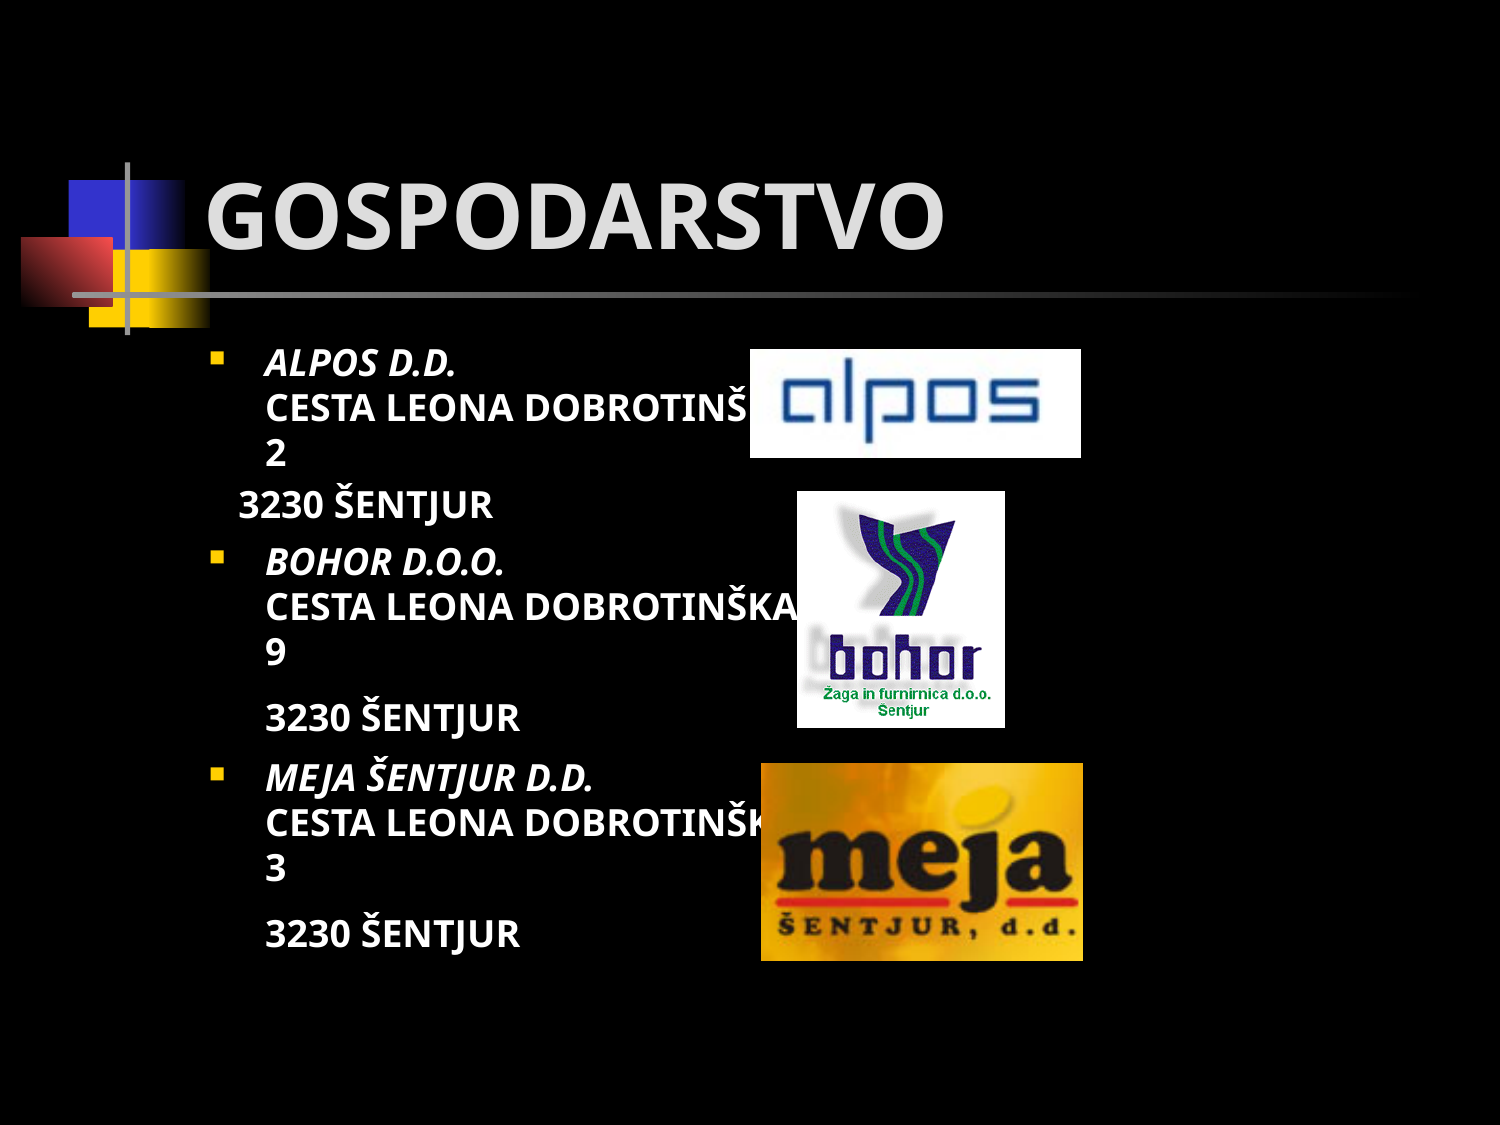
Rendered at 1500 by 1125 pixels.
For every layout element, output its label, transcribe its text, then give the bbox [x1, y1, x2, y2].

picture [761, 763, 1083, 961]
picture [750, 349, 1081, 458]
picture [797, 491, 1005, 728]
list ALPOS D.D. CESTA LEONA DOBROTINŠKA 2 3230 ŠENTJUR BOHOR D.O.O. CESTA LEONA DOBROTINŠKA 9 3230 ŠENTJUR MEJA ŠENTJUR D.D. CESTA LEONA DOBROTINŠKA 3 3230 ŠENTJUR [193, 331, 819, 1006]
title GOSPODARSTVO [188, 35, 1468, 275]
